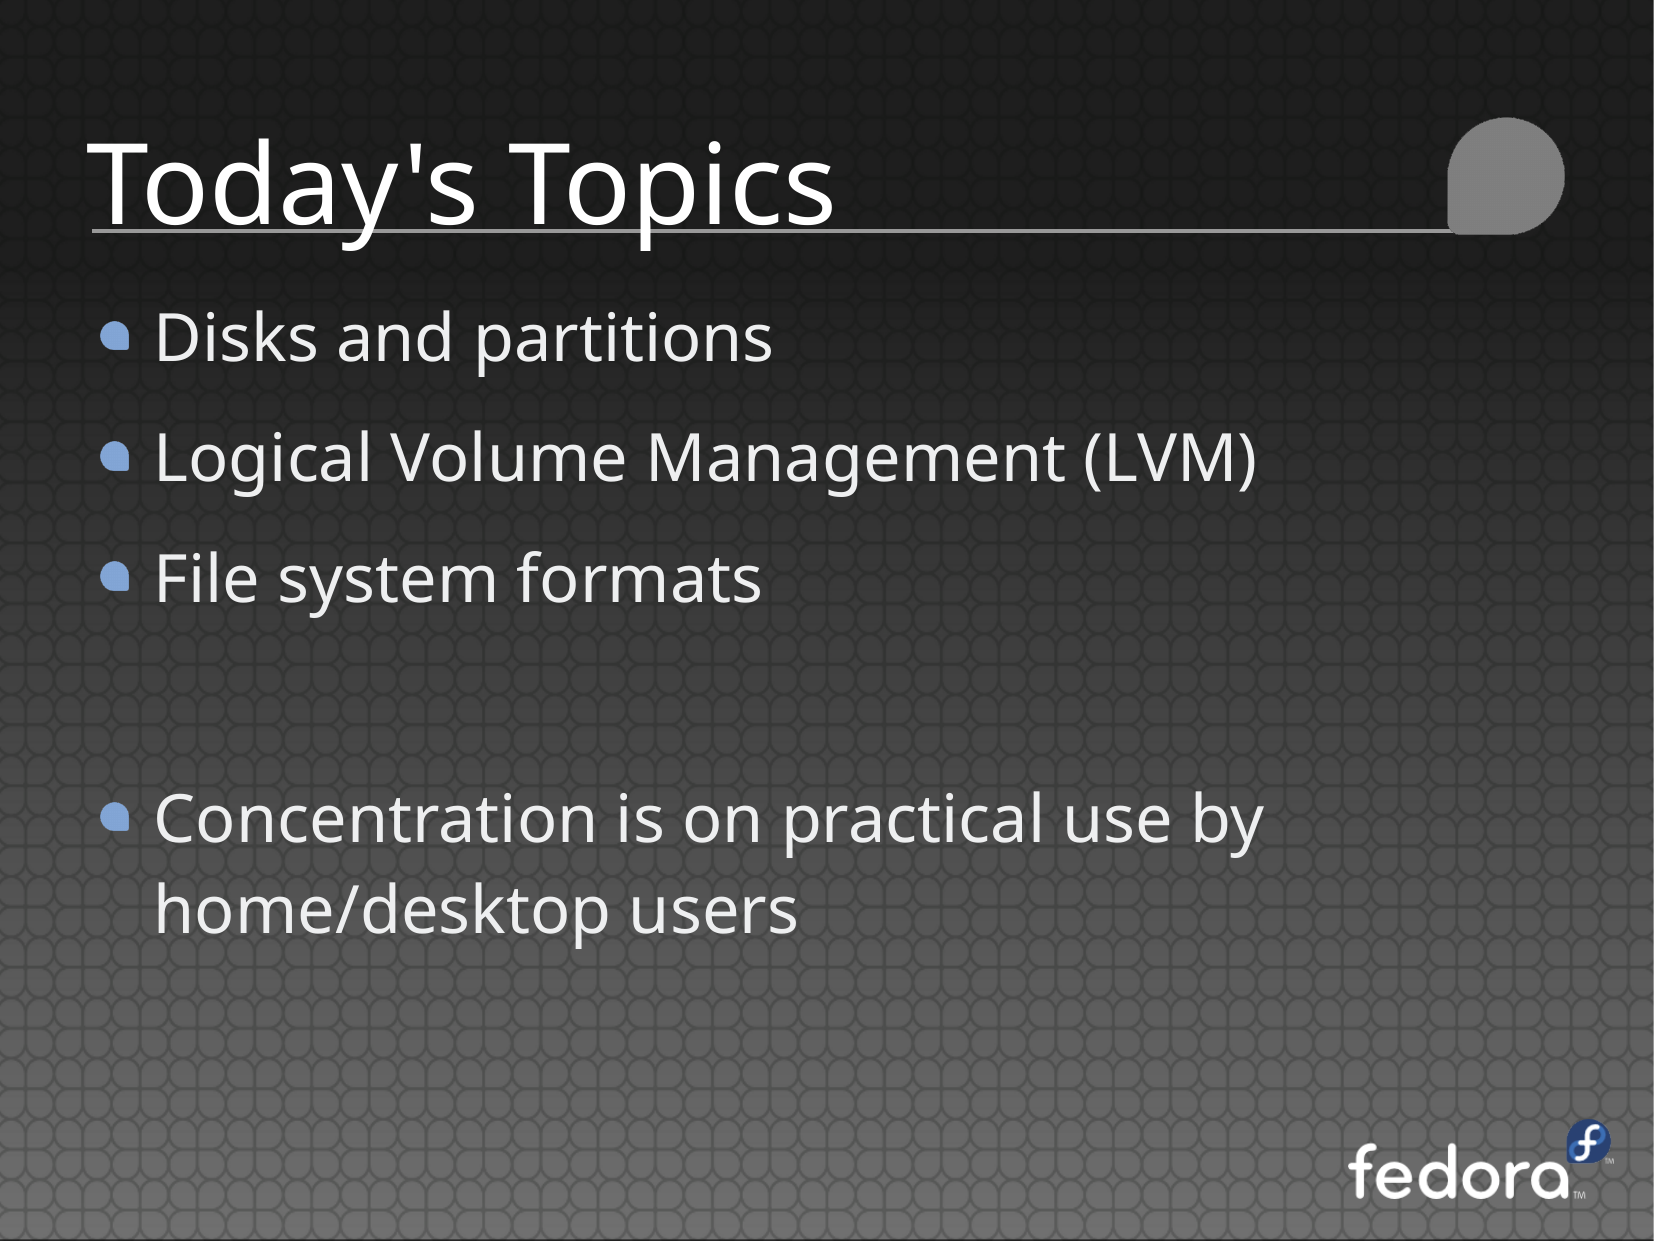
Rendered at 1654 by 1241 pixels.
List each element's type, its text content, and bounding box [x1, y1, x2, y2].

list Disks and partitions Logical Volume Management (LVM) File system formats Concentration is on practical use by home/desktop users [82, 290, 1571, 1111]
picture [0, 0, 1654, 1241]
title Today's Topics [86, 110, 1576, 251]
